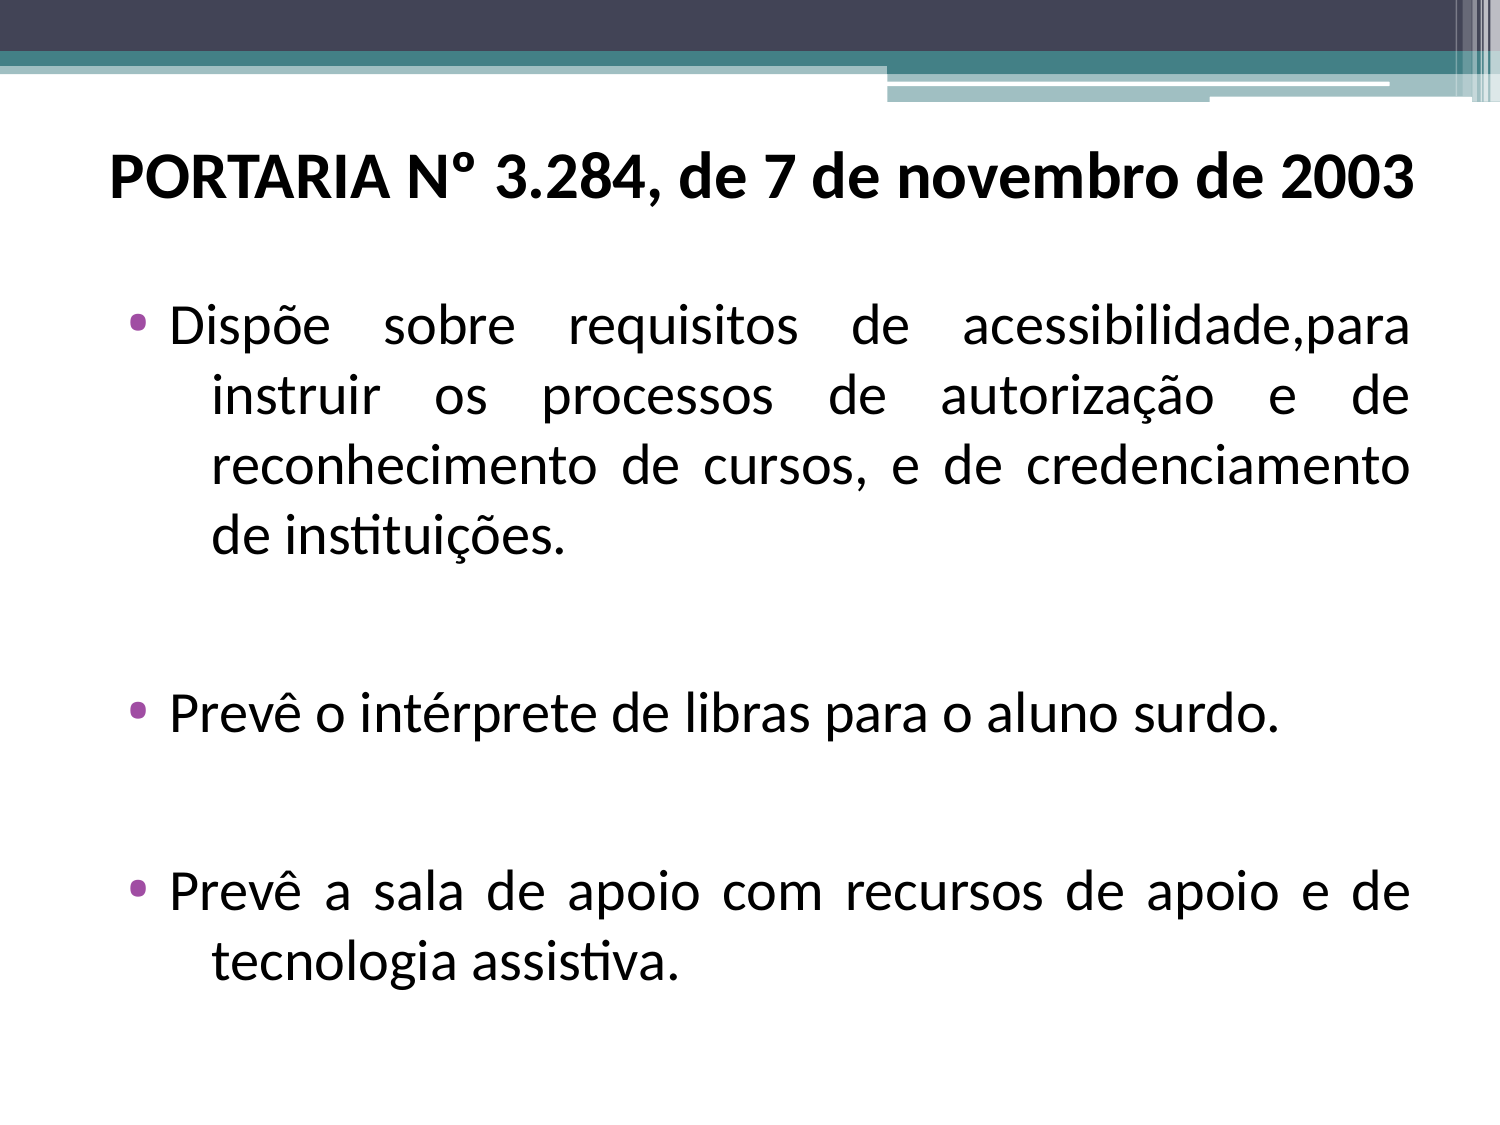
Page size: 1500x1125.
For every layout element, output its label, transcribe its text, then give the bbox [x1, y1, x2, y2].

title PORTARIA Nº 3.284, de 7 de novembro de 2003 [94, 78, 1435, 266]
list Dispõe sobre requisitos de acessibilidade,para instruir os processos de autorização e de reconhecimento de cursos, e de credenciamento de instituições. Prevê o intérprete de libras para o aluno surdo. Prevê a sala de apoio com recursos de apoio e de tecnologia assistiva. [76, 278, 1427, 1022]
